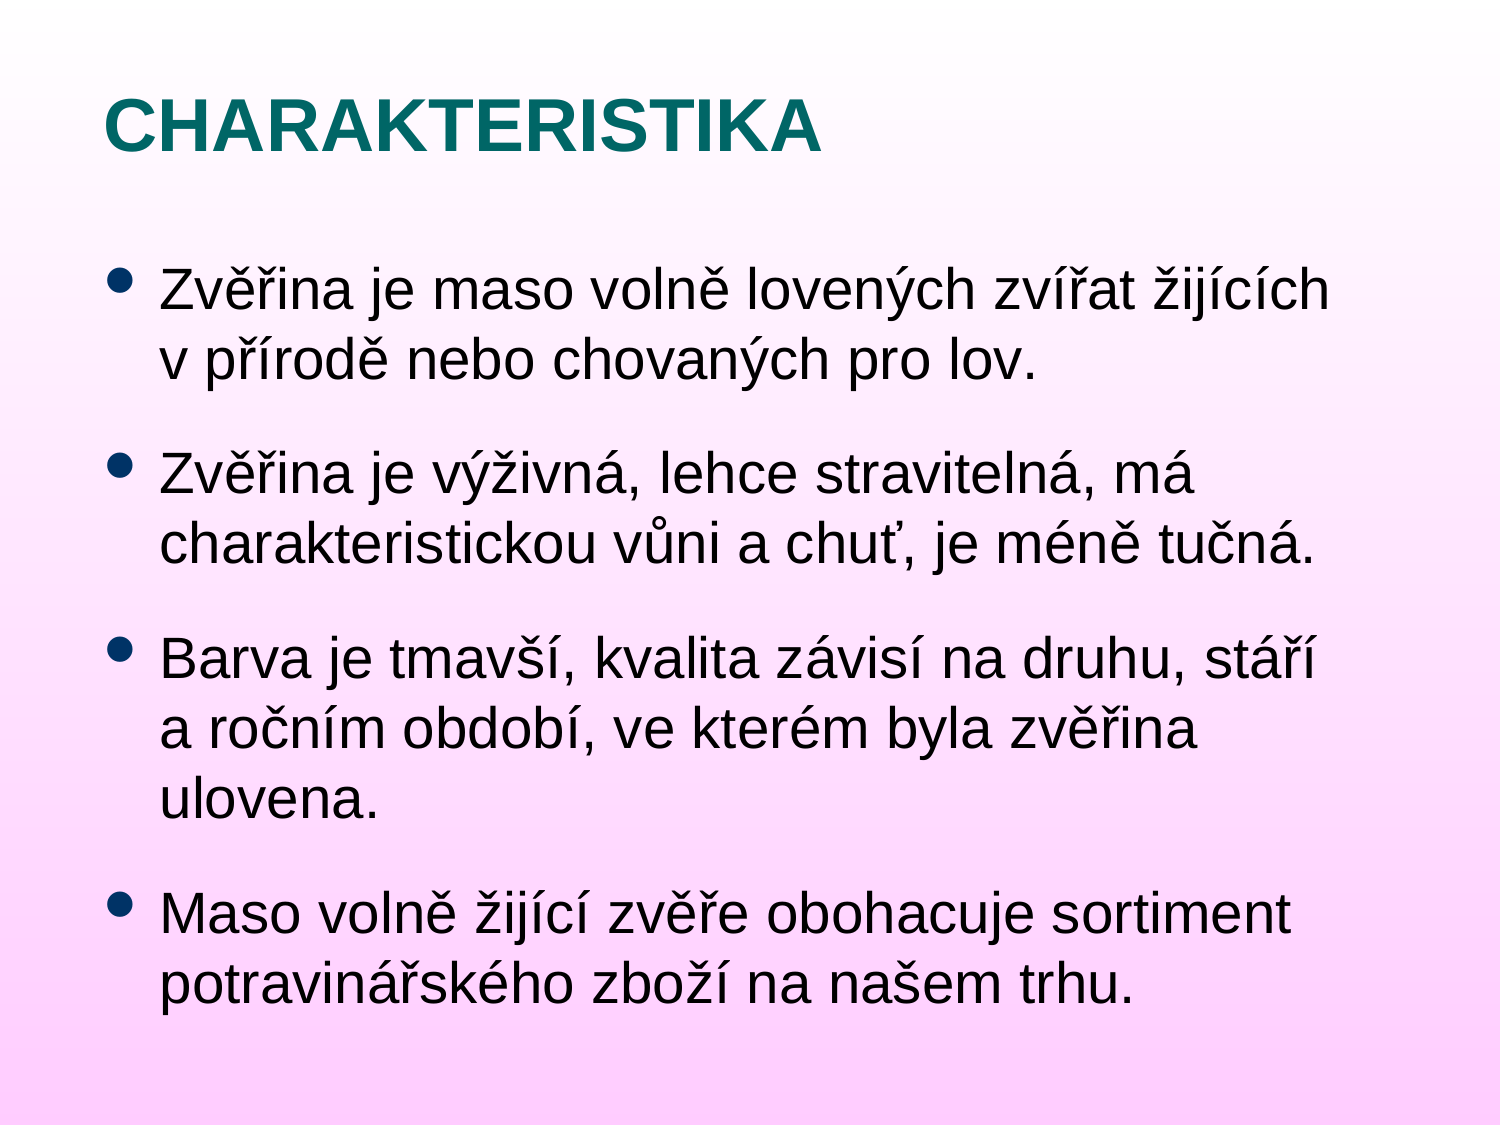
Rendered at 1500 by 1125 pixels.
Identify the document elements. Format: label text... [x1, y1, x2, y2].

list Zvěřina je maso volně lovených zvířat žijících v přírodě nebo chovaných pro lov. Zvěřina je výživná, lehce stravitelná, má charakteristickou vůni a chuť, je méně tučná. Barva je tmavší, kvalita závisí na druhu, stáří a ročním období, ve kterém byla zvěřina ulovena. Maso volně žijící zvěře obohacuje sortiment potravinářského zboží na našem trhu. [88, 243, 1436, 1107]
title CHARAKTERISTIKA [88, 11, 1365, 176]
